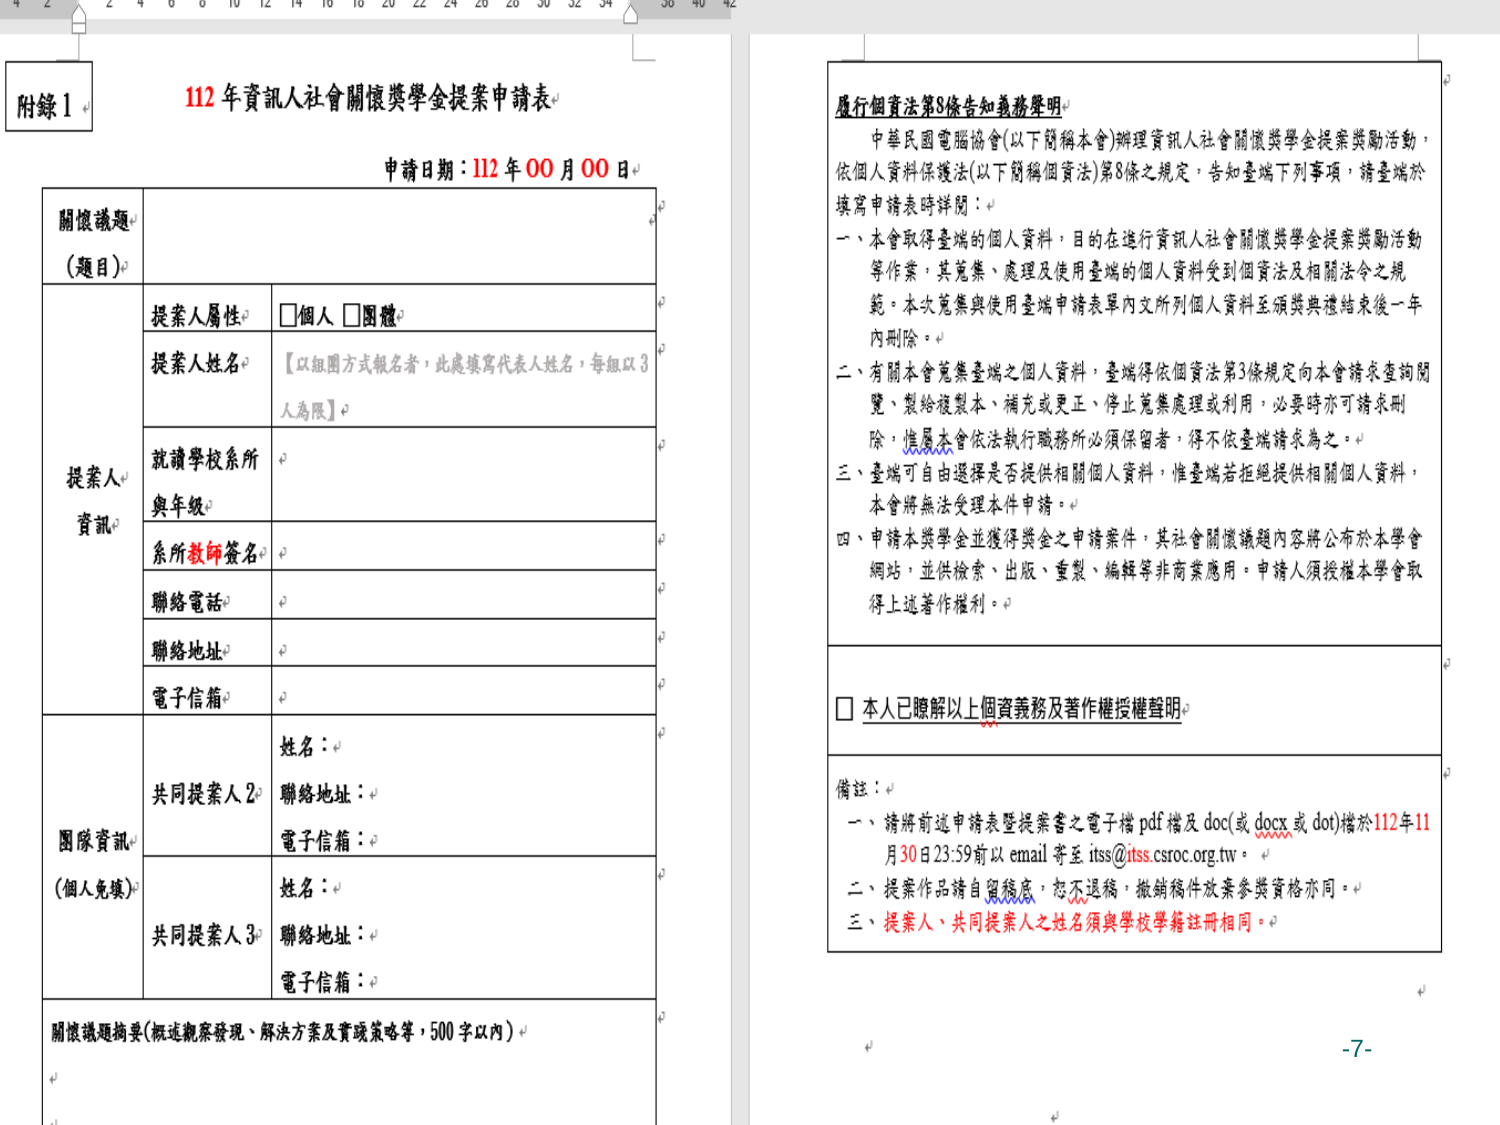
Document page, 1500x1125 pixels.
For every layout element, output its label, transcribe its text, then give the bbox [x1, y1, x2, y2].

picture [0, 0, 1500, 1125]
text_box -<number>- [1074, 1024, 1388, 1100]
